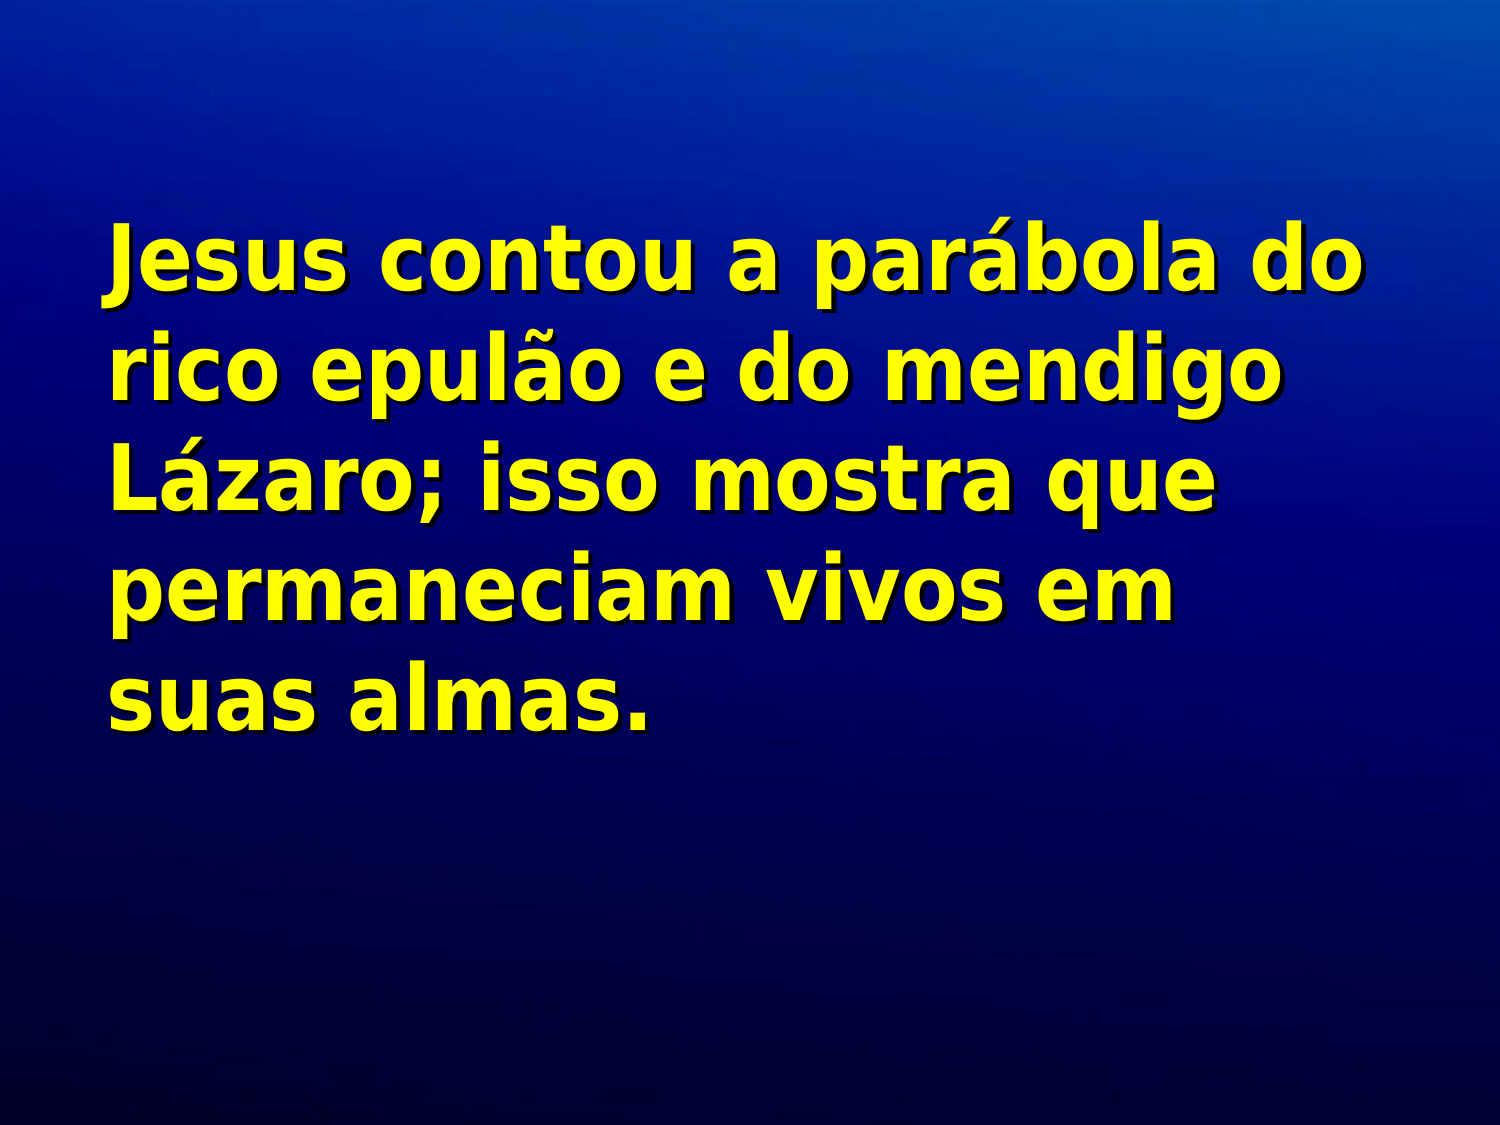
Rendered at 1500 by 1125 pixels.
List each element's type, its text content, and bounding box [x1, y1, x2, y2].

text_box Jesus contou a parábola do rico epulão e do mendigo Lázaro; isso mostra que permaneciam vivos em suas almas. [92, 82, 1418, 1040]
picture [0, 0, 1500, 1125]
